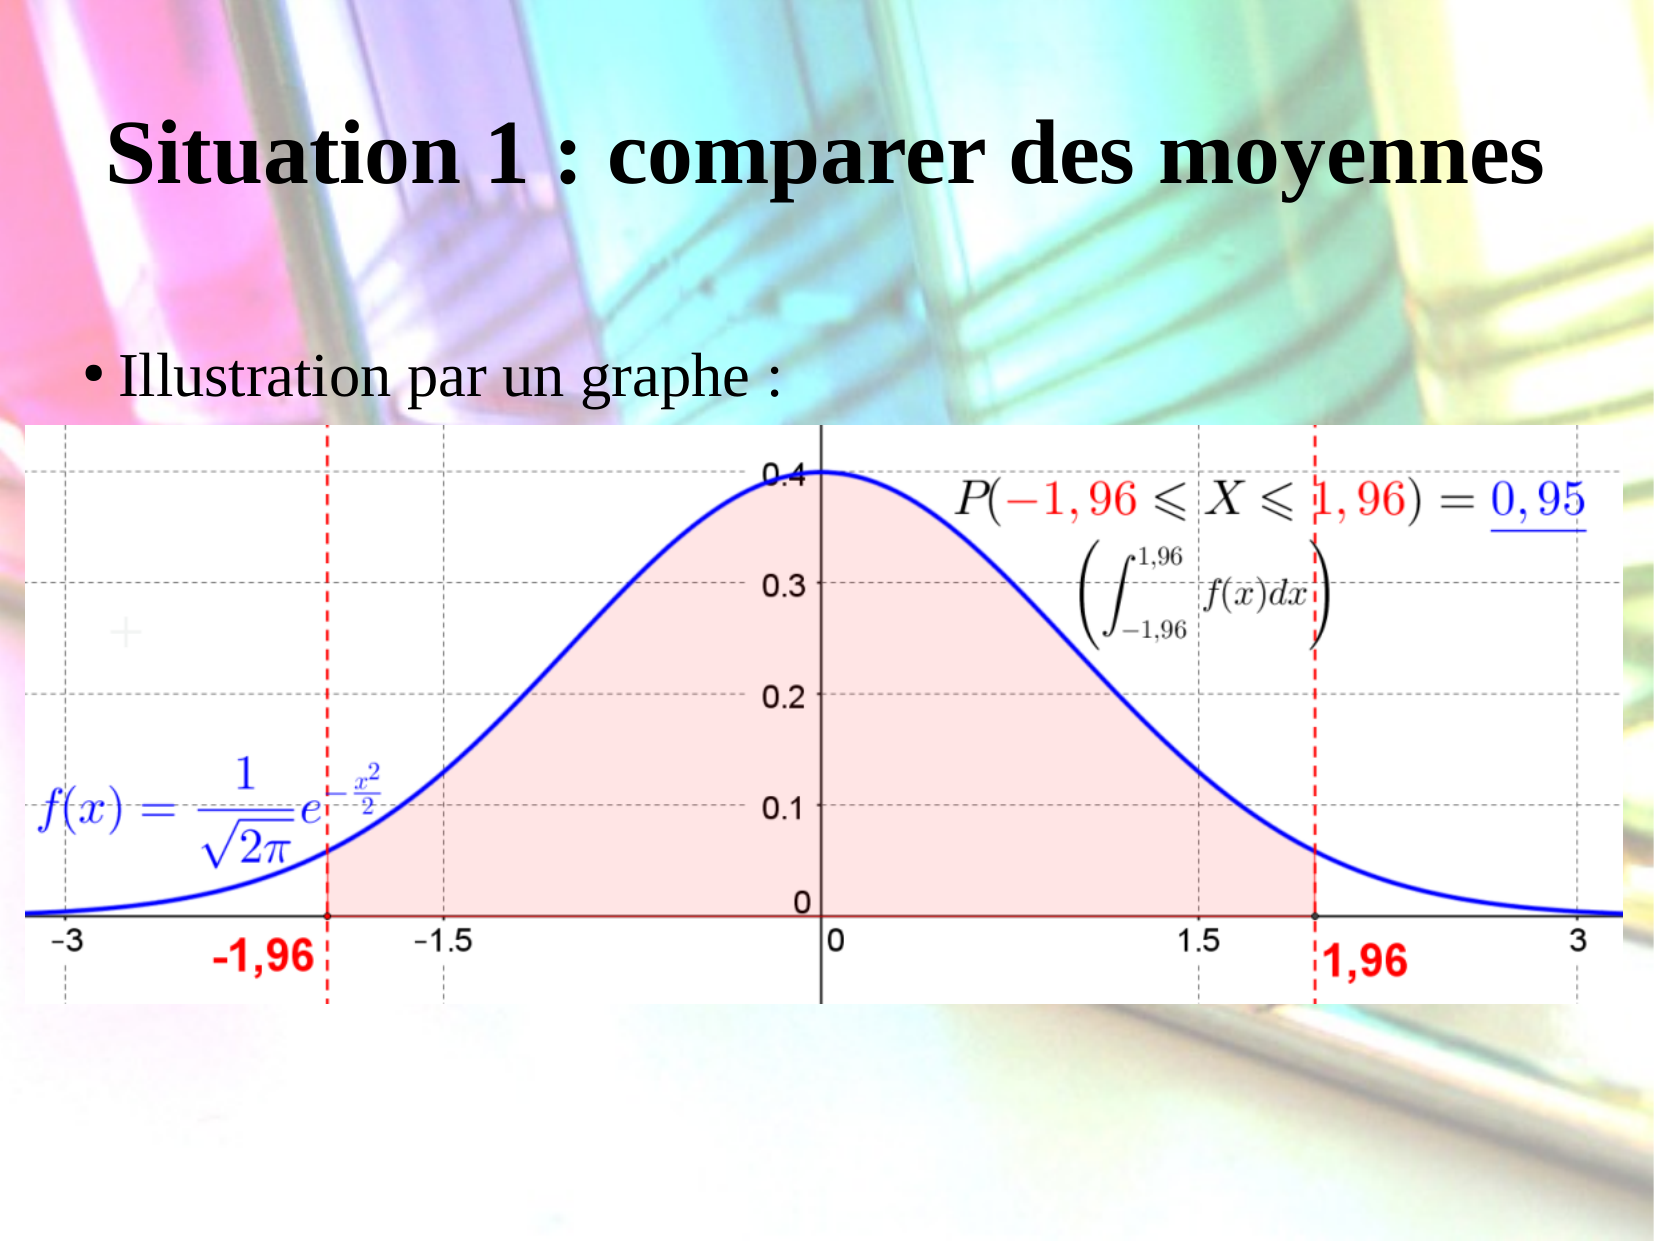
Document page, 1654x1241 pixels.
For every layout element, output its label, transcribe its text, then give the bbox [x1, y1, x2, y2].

picture [0, 0, 1654, 1241]
text_box Illustration par un graphe : [82, 340, 1571, 425]
title Situation 1 : comparer des moyennes [82, 49, 1571, 257]
